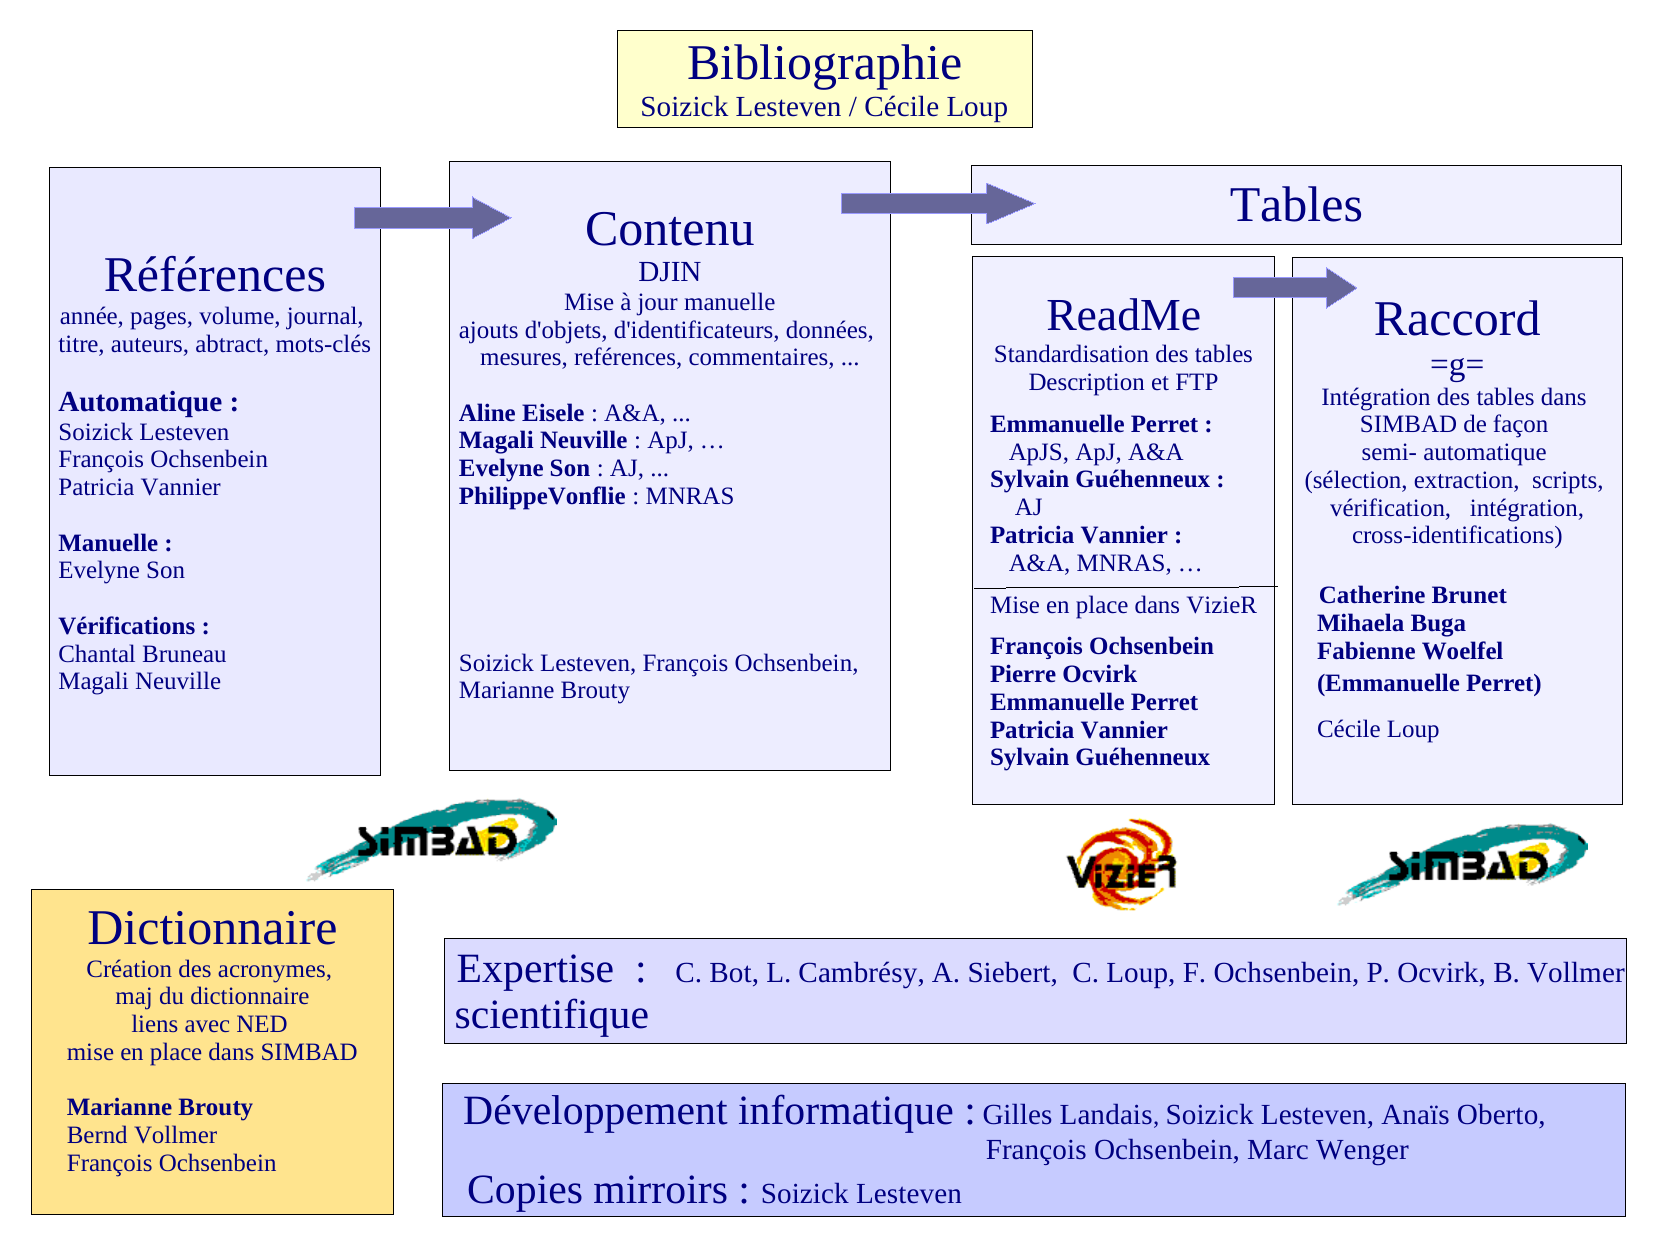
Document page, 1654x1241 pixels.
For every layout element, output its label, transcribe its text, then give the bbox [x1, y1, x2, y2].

picture [1063, 816, 1184, 915]
text_box Tables [971, 165, 1622, 245]
picture [1334, 816, 1588, 916]
picture [303, 791, 557, 892]
text_box Développement informatique : Gilles Landais, Soizick Lesteven, Anaïs Oberto, François Ochsenbein, Marc Wenger Copies mirroirs : Soizick Lesteven [442, 1083, 1626, 1217]
text_box Références année, pages, volume, journal, titre, auteurs, abtract, mots-clés Automatique : Soizick Lesteven François Ochsenbein Patricia Vannier Manuelle : Evelyne Son Vérifications : Chantal Bruneau Magali Neuville [49, 167, 381, 776]
text_box Dictionnaire Création des acronymes, maj du dictionnaire liens avec NED mise en place dans SIMBAD Marianne Brouty Bernd Vollmer François Ochsenbein [31, 889, 394, 1215]
text_box Expertise : C. Bot, L. Cambrésy, A. Siebert, C. Loup, F. Ochsenbein, P. Ocvirk, B. Vollmer scientifique [444, 938, 1627, 1044]
text_box ReadMe Standardisation des tables Description et FTP Emmanuelle Perret : ApJS, ApJ, A&A Sylvain Guéhenneux : AJ Patricia Vannier : A&A, MNRAS, … Mise en place dans VizieR François Ochsenbein Pierre Ocvirk Emmanuelle Perret Patricia Vannier Sylvain Guéhenneux [972, 256, 1275, 805]
text_box [1233, 267, 1357, 309]
text_box [354, 196, 512, 239]
text_box Raccord =g= Intégration des tables dans SIMBAD de façon semi- automatique (sélection, extraction, scripts, vérification, intégration, cross-identifications) Catherine Brunet Mihaela Buga Fabienne Woelfel (Emmanuelle Perret) Cécile Loup [1292, 257, 1623, 805]
text_box Contenu DJIN Mise à jour manuelle ajouts d'objets, d'identificateurs, données, mesures, reférences, commentaires, ... Aline Eisele : A&A, ... Magali Neuville : ApJ, … Evelyne Son : AJ, ... PhilippeVonflie : MNRAS Soizick Lesteven, François Ochsenbein, Marianne Brouty [449, 161, 891, 771]
text_box Bibliographie Soizick Lesteven / Cécile Loup [617, 30, 1033, 128]
text_box [841, 183, 1036, 224]
